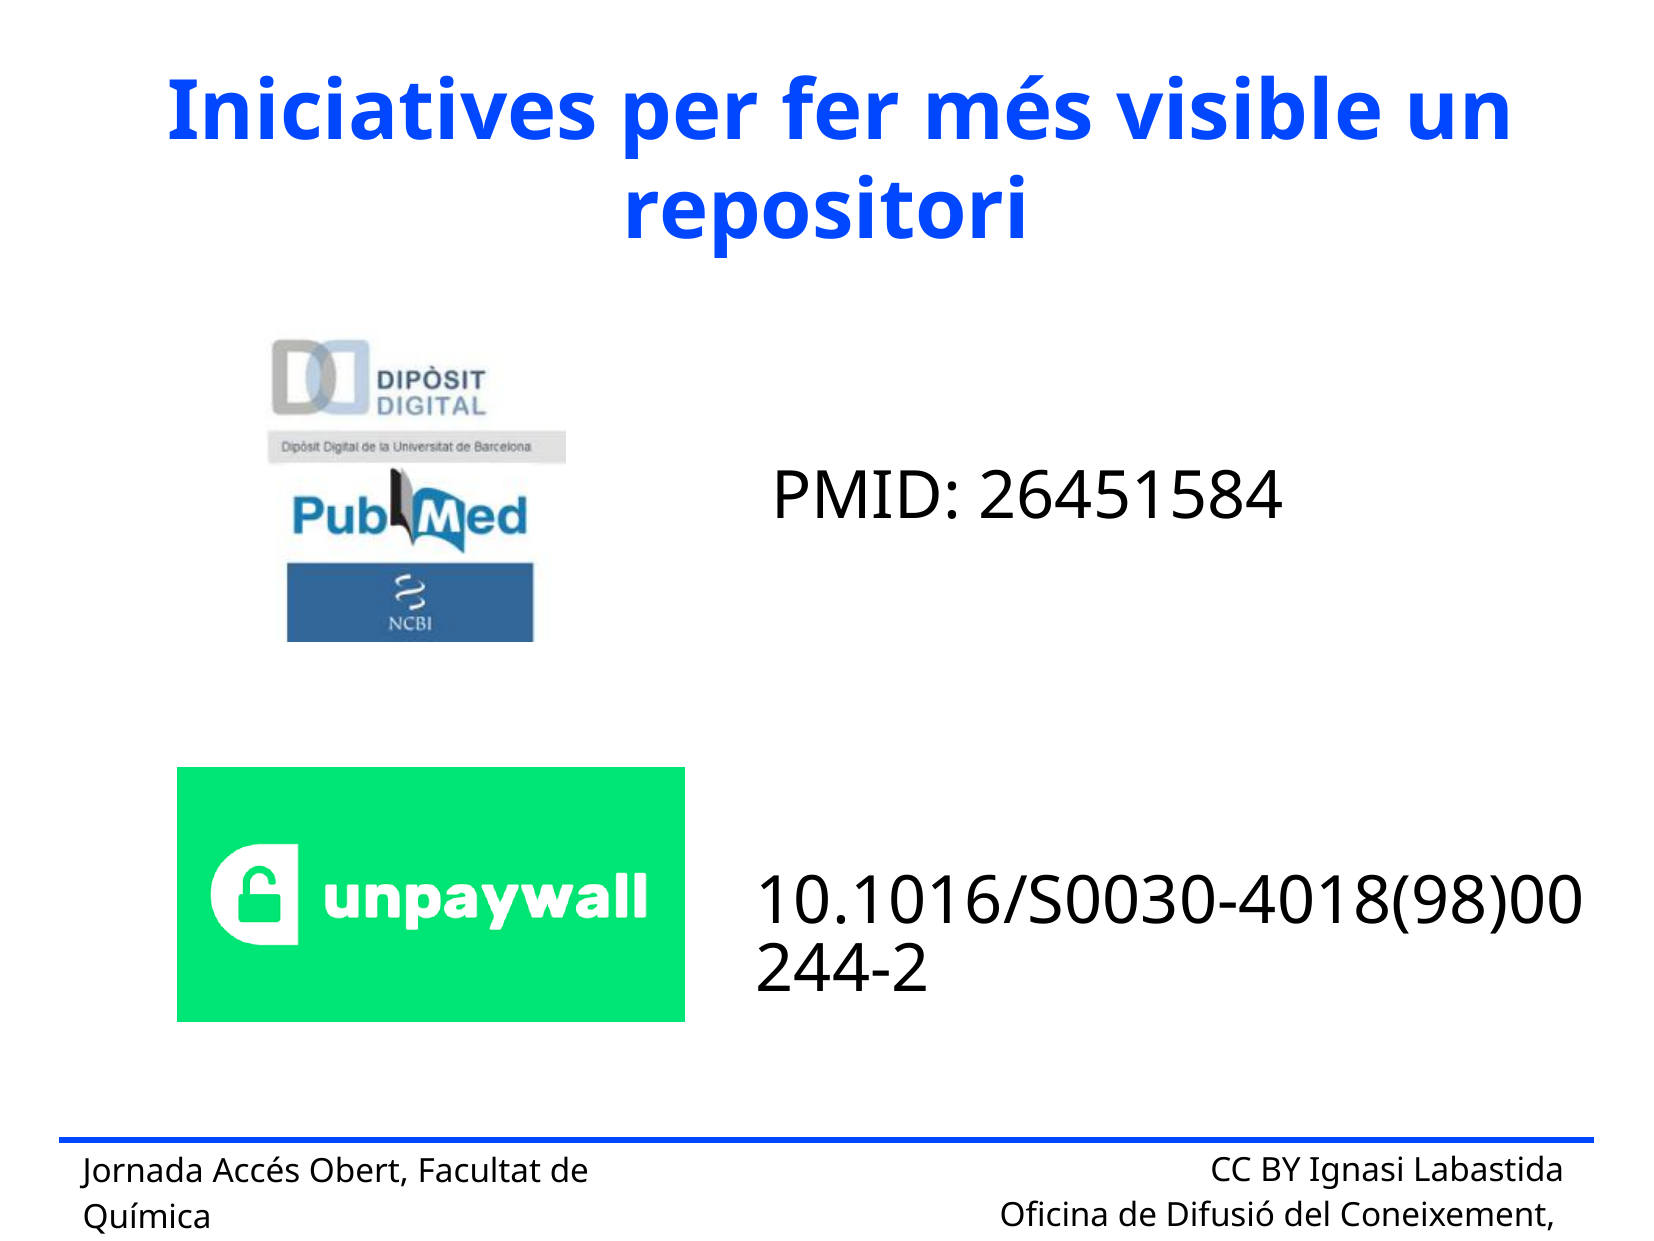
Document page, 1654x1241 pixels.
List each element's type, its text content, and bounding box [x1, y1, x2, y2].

text_box PMID: 26451584 [712, 421, 1622, 565]
text_box 10.1016/S0030-4018(98)00244-2 [696, 826, 1630, 970]
title Iniciatives per fer més visible un repositori [82, 38, 1571, 267]
picture [177, 767, 685, 1022]
picture [253, 328, 566, 642]
